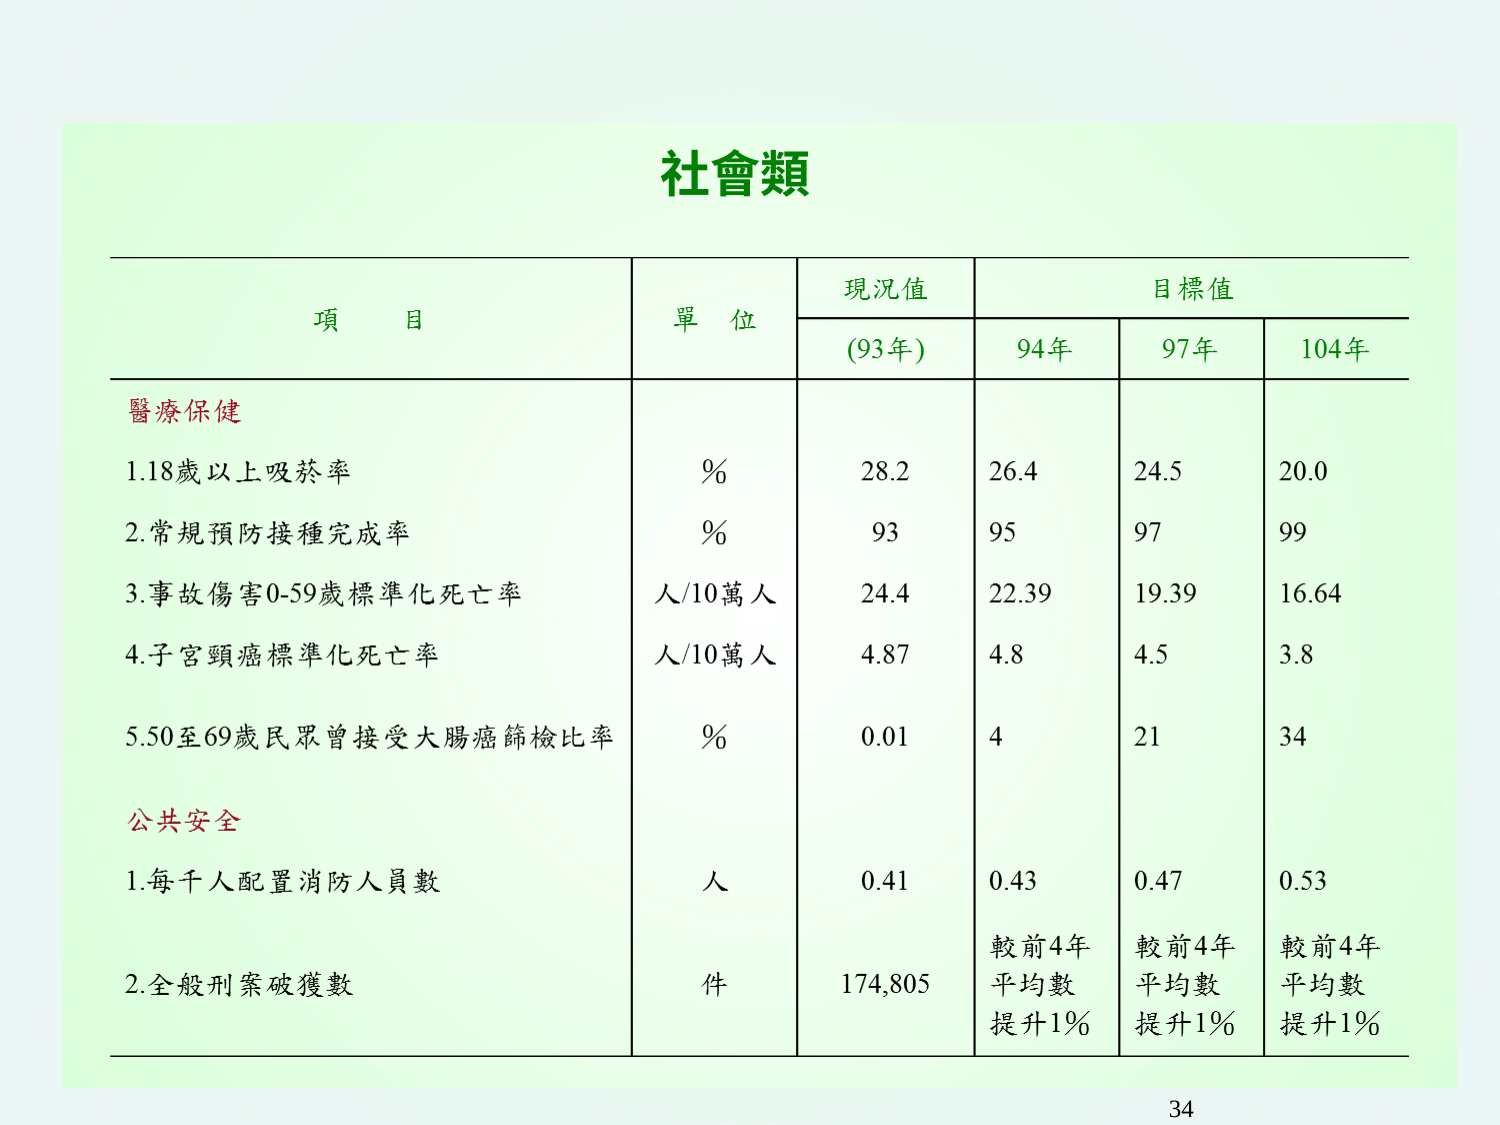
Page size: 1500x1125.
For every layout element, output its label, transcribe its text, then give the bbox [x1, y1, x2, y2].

picture [107, 258, 1409, 1058]
text_box [63, 123, 1500, 1125]
text_box 社會類 [110, 135, 1386, 210]
